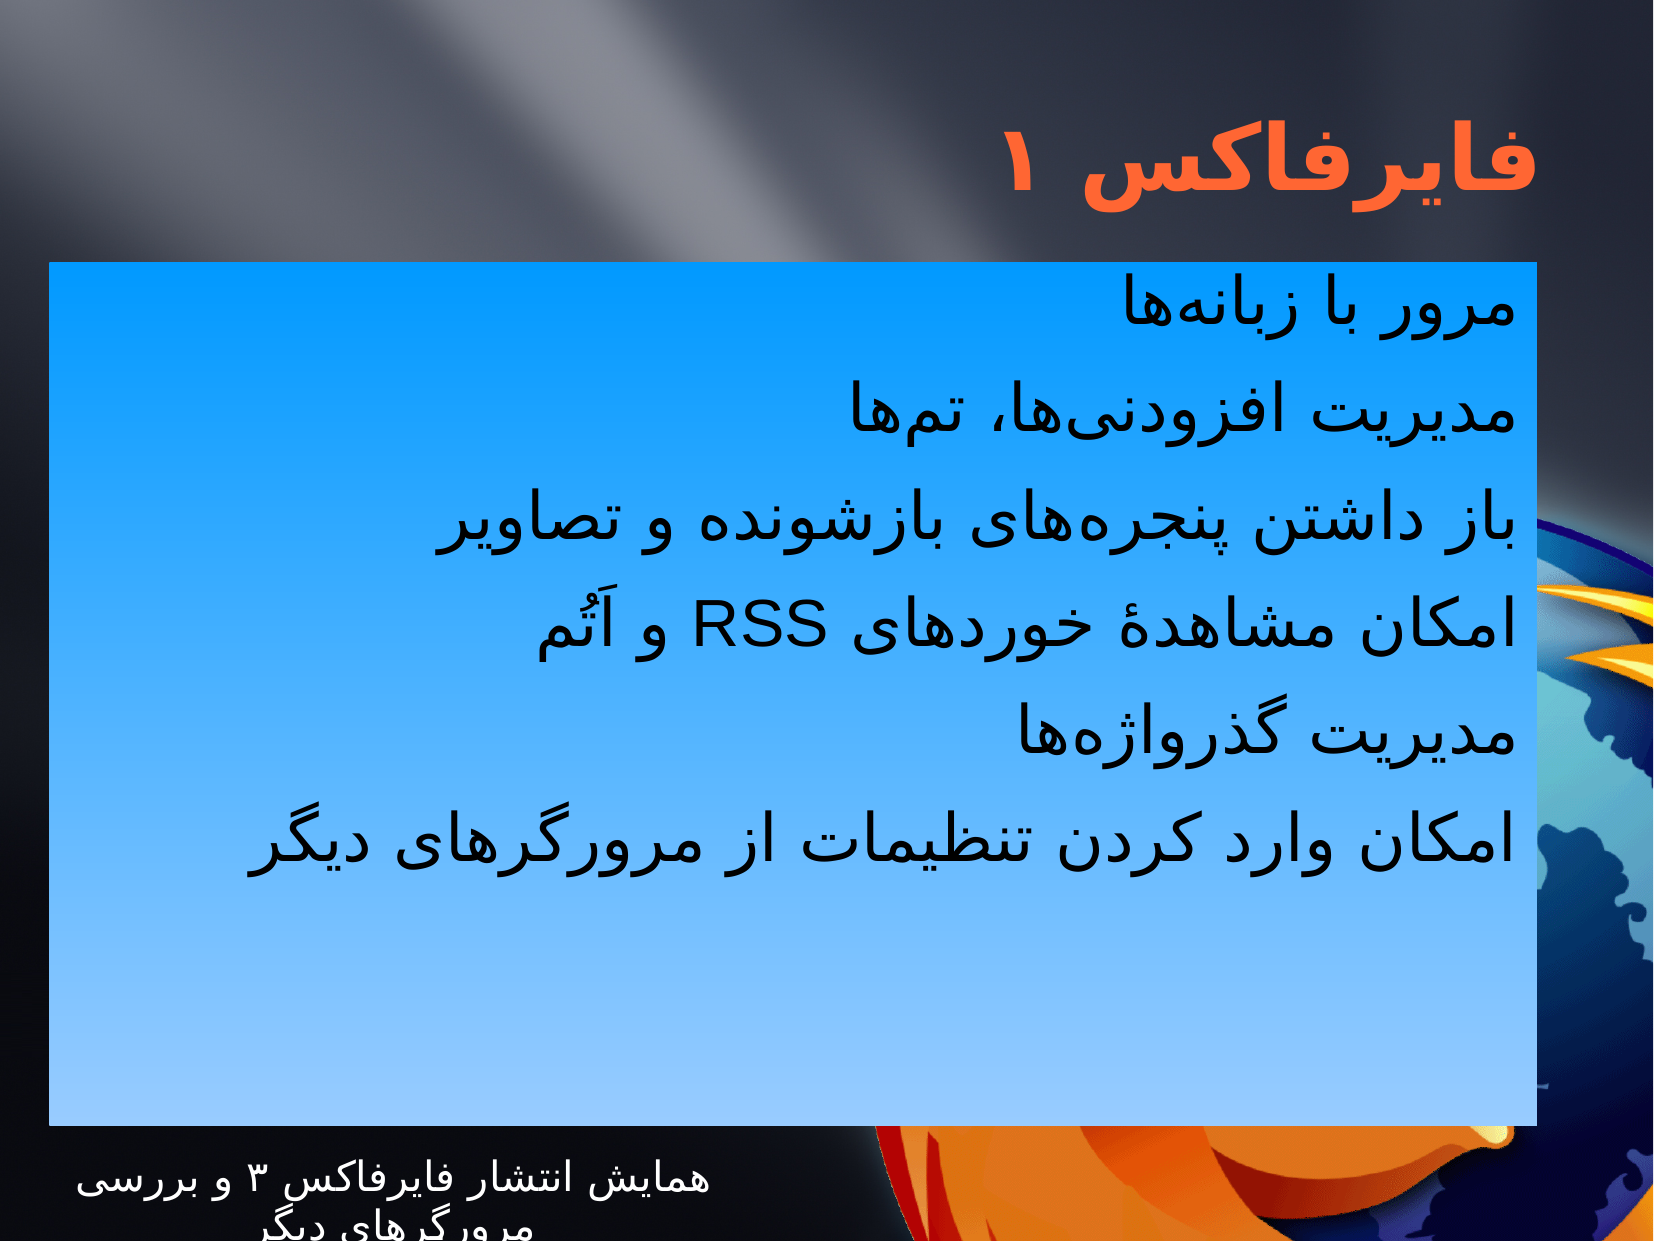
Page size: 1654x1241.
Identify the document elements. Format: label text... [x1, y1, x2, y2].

list مرور با زبانه‌ها مدیریت افزودنی‌ها، تم‌ها باز داشتن پنجره‌های بازشونده و تصاویر امکان مشاهدهٔ خوردهای RSS و اَتُم مدیریت گذرواژه‌ها امکان وارد کردن تنظیمات از مرورگرهای دیگر [49, 262, 1537, 1126]
picture [0, 0, 1654, 1241]
title فایرفاکس ۱ [149, 55, 1575, 263]
picture [521, 1231, 528, 1237]
